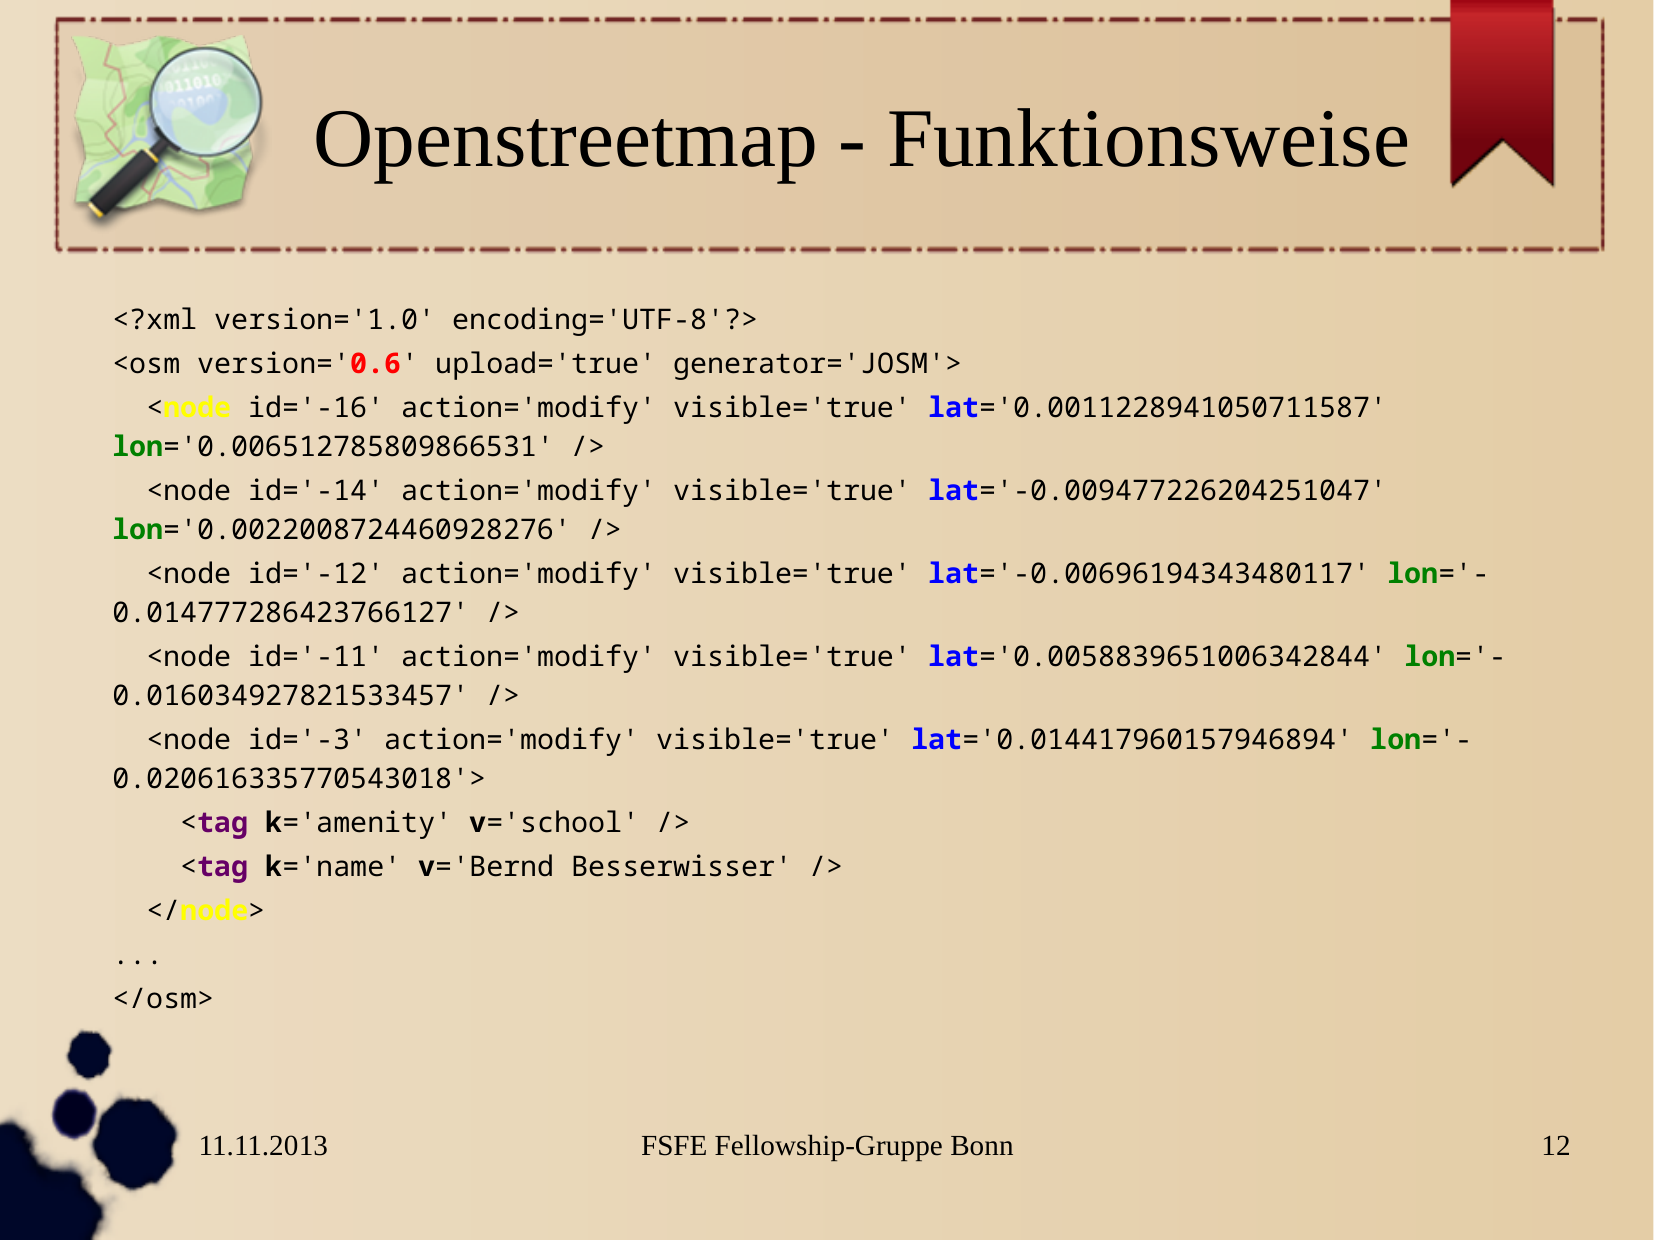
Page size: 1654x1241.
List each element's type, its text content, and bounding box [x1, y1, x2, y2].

title Openstreetmap - Funktionsweise [272, 47, 1412, 229]
picture [0, 0, 1654, 1240]
list <?xml version='1.0' encoding='UTF-8'?> <osm version='0.6' upload='true' generator='JOSM'> <node id='-16' action='modify' visible='true' lat='0.0011228941050711587' lon='0.006512785809866531' /> <node id='-14' action='modify' visible='true' lat='-0.009477226204251047' lon='0.0022008724460928276' /> <node id='-12' action='modify' visible='true' lat='-0.00696194343480117' lon='-0.014777286423766127' /> <node id='-11' action='modify' visible='true' lat='0.0058839651006342844' lon='-0.016034927821533457' /> <node id='-3' action='modify' visible='true' lat='0.014417960157946894' lon='-0.020616335770543018'> <tag k='amenity' v='school' /> <tag k='name' v='Bernd Besserwisser' /> </node> ... </osm> [82, 299, 1571, 1019]
